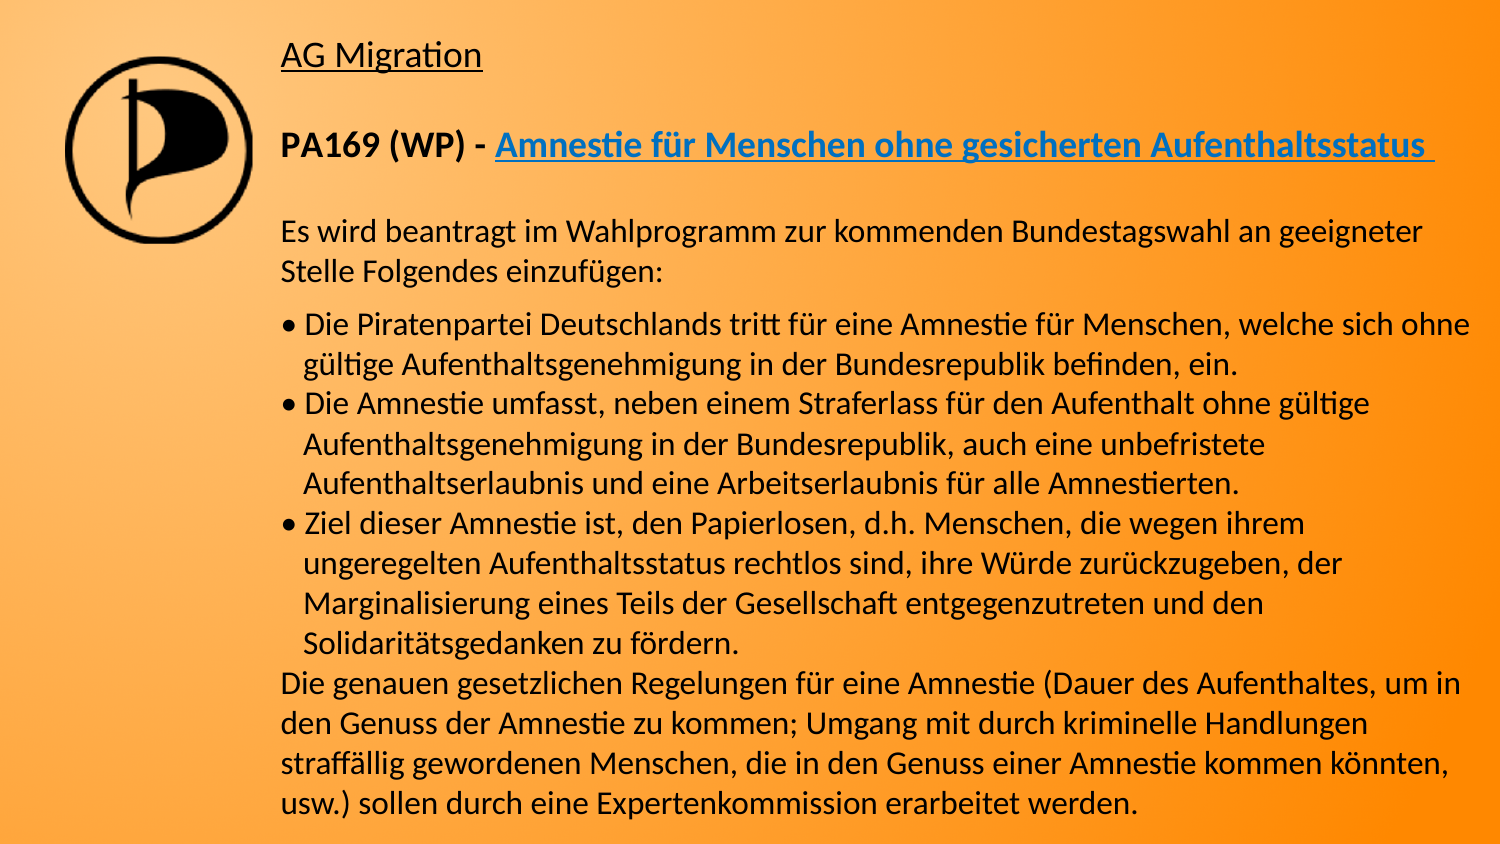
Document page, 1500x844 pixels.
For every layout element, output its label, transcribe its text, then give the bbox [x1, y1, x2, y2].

picture [0, 0, 1500, 844]
text_box AG Migration PA169 (WP) - Amnestie für Menschen ohne gesicherten Aufenthaltsstatus Es wird beantragt im Wahlprogramm zur kommenden Bundestagswahl an geeigneter Stelle Folgendes einzufügen: • Die Piratenpartei Deutschlands tritt für eine Amnestie für Menschen, welche sich ohne gültige Aufenthaltsgenehmigung in der Bundesrepublik befinden, ein. • Die Amnestie umfasst, neben einem Straferlass für den Aufenthalt ohne gültige Aufenthaltsgenehmigung in der Bundesrepublik, auch eine unbefristete Aufenthaltserlaubnis und eine Arbeitserlaubnis für alle Amnestierten. • Ziel dieser Amnestie ist, den Papierlosen, d.h. Menschen, die wegen ihrem ungeregelten Aufenthaltsstatus rechtlos sind, ihre Würde zurückzugeben, der Marginalisierung eines Teils der Gesellschaft entgegenzutreten und den Solidaritätsgedanken zu fördern. Die genauen gesetzlichen Regelungen für eine Amnestie (Dauer des Aufenthaltes, um in den Genuss der Amnestie zu kommen; Umgang mit durch kriminelle Handlungen straffällig gewordenen Menschen, die in den Genuss einer Amnestie kommen könnten, usw.) sollen durch eine Expertenkommission erarbeitet werden. [265, 22, 1500, 844]
